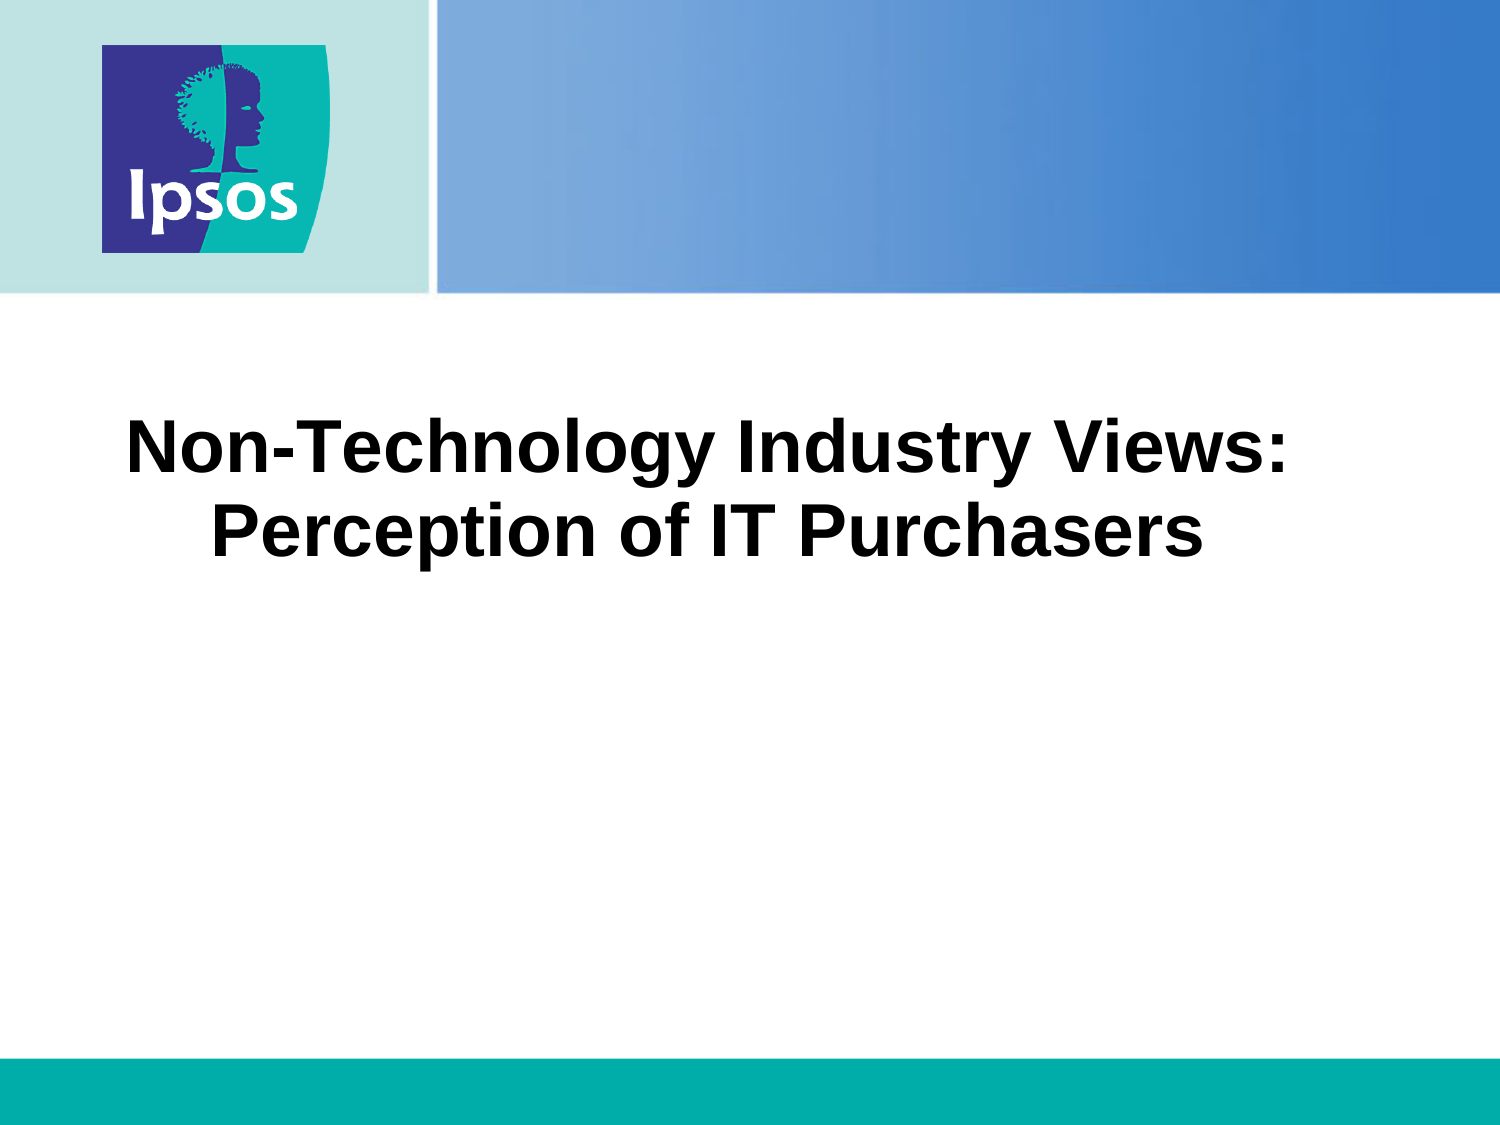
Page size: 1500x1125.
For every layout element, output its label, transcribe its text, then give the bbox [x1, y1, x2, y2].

text_box Non-Technology Industry Views: Perception of IT Purchasers [76, 397, 1341, 712]
picture [0, 0, 1500, 300]
